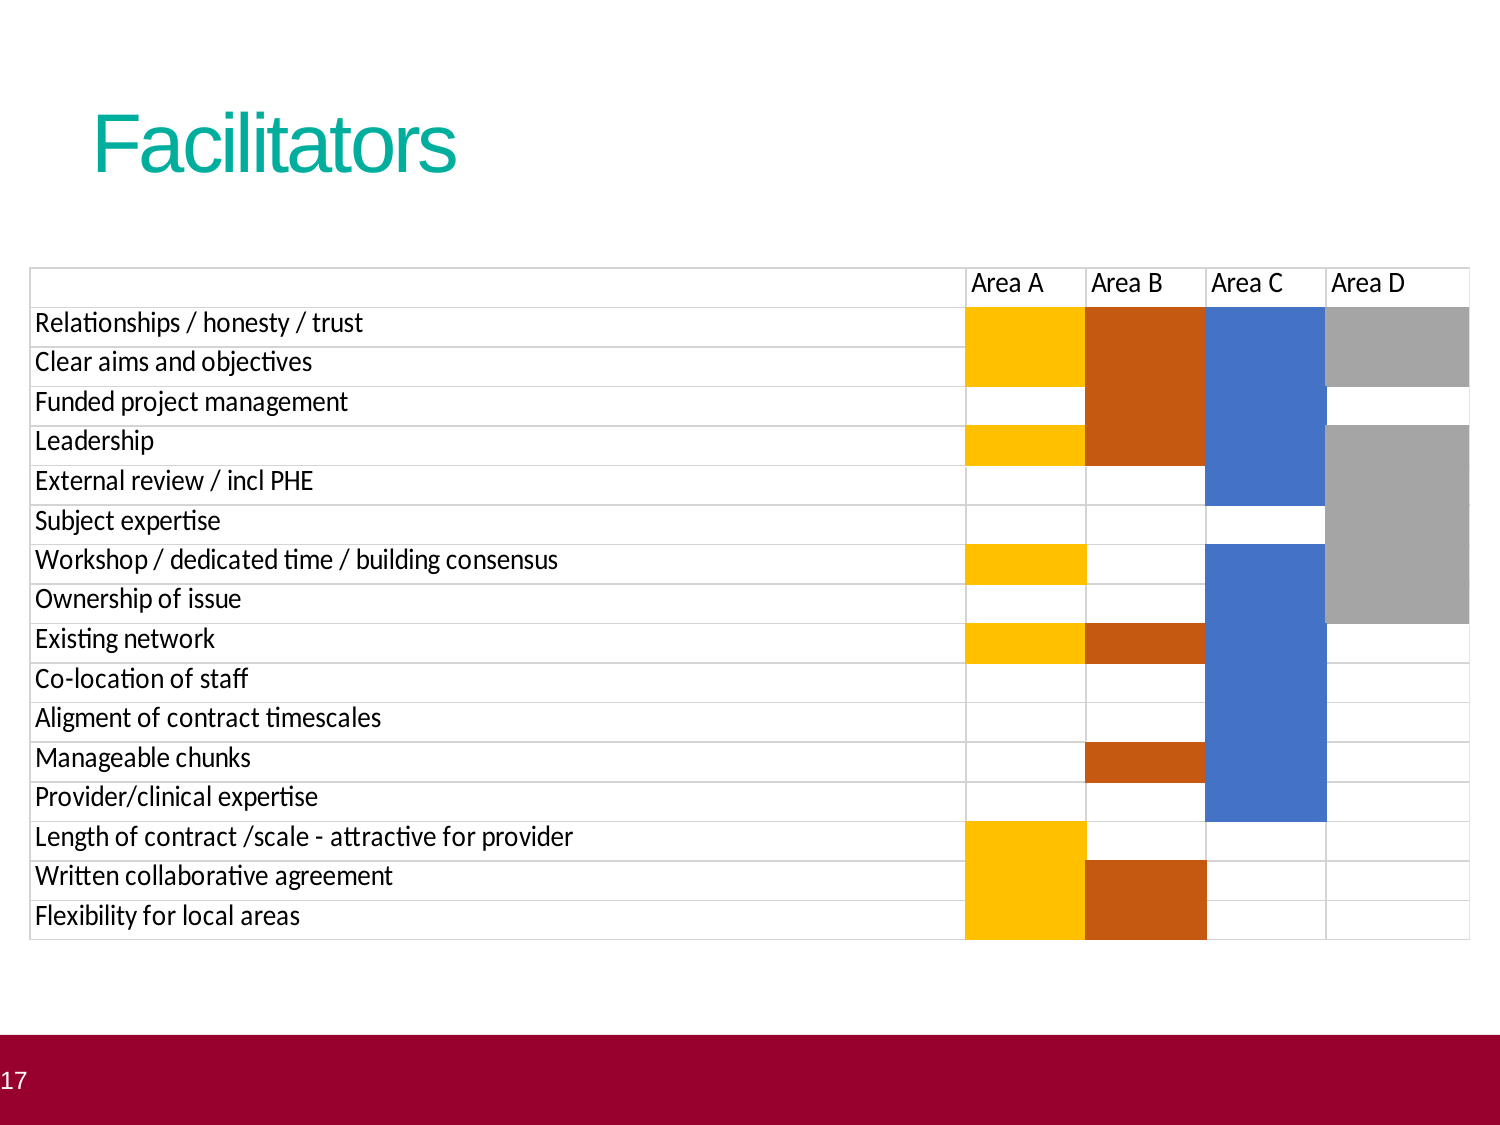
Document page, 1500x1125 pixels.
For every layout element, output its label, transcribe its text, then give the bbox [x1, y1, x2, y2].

title Facilitators [91, 45, 1409, 233]
picture [29, 267, 1471, 941]
text_box [0, 1034, 1500, 1125]
